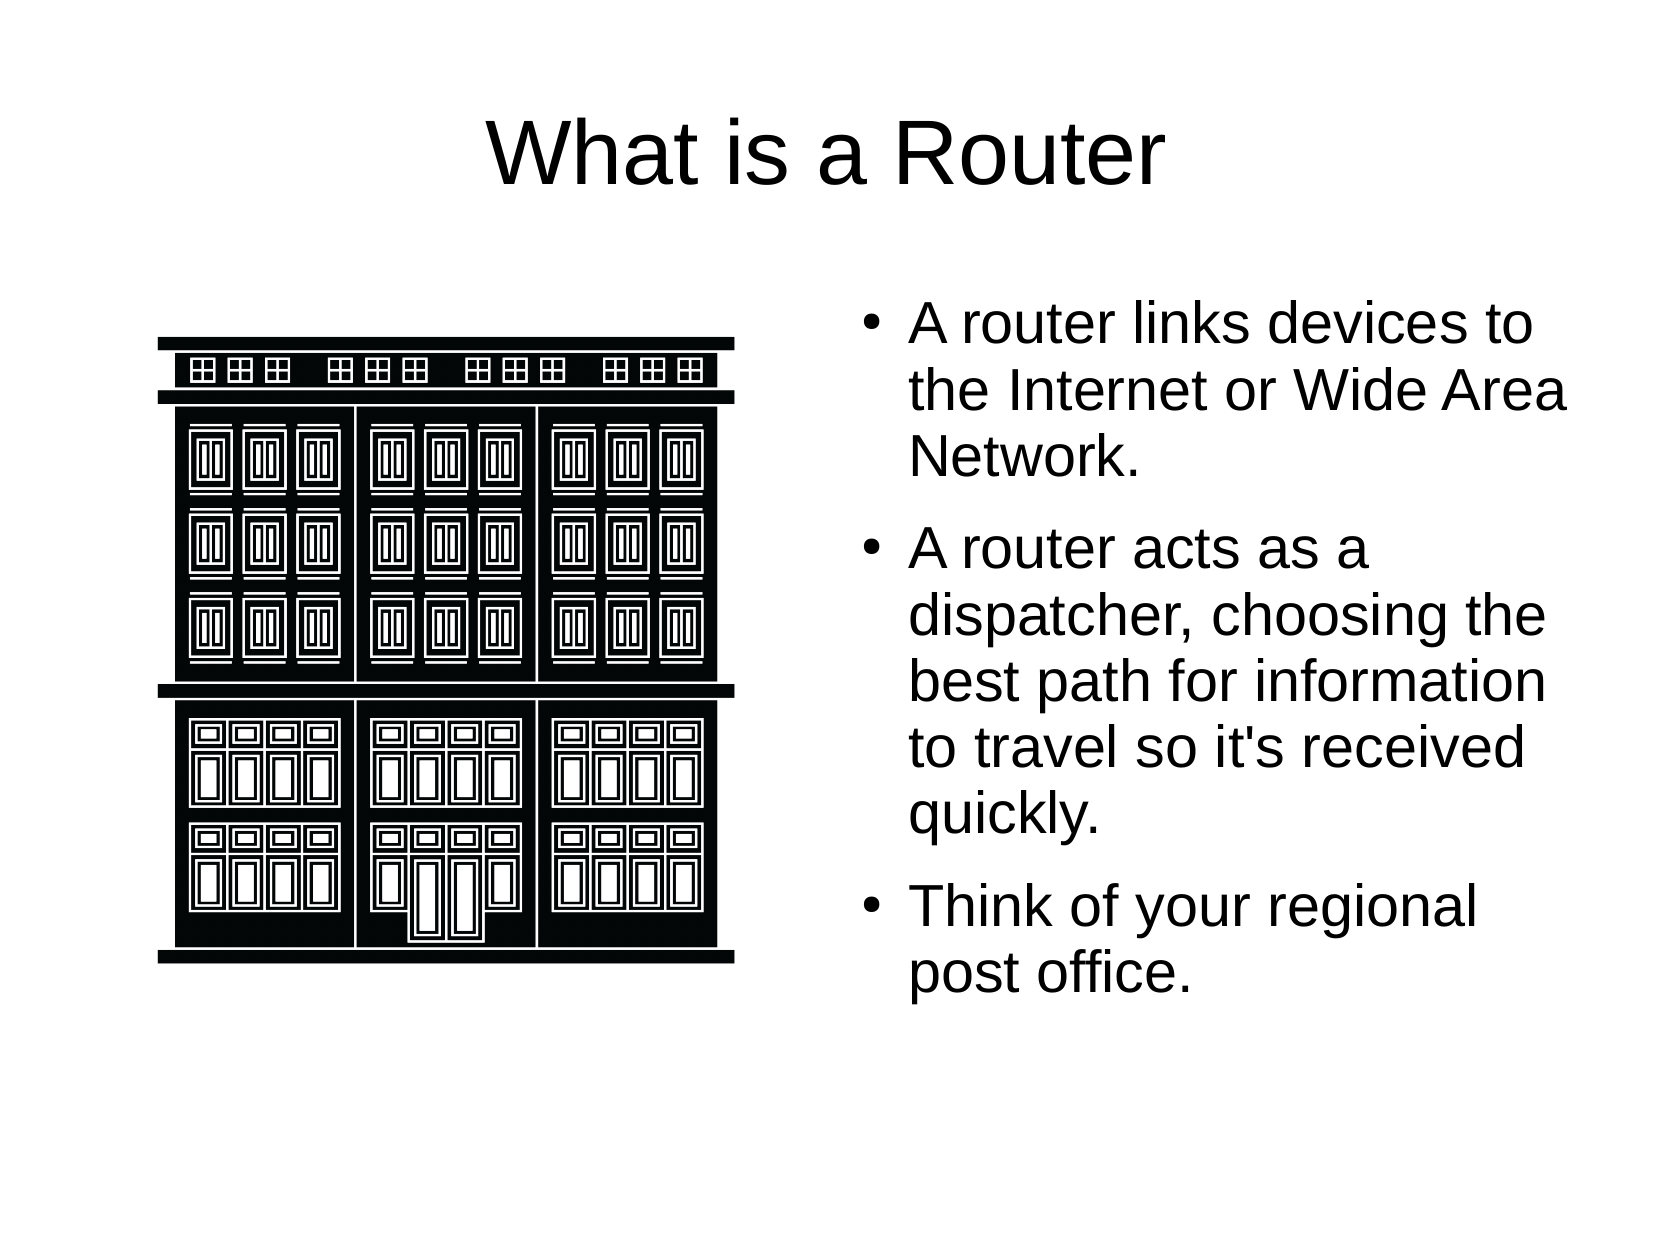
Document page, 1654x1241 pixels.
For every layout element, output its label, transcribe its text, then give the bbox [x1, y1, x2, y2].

picture [86, 290, 806, 1010]
title What is a Router [82, 49, 1571, 257]
list A router links devices to the Internet or Wide Area Network. A router acts as a dispatcher, choosing the best path for information to travel so it's received quickly. Think of your regional post office. [845, 290, 1572, 1010]
